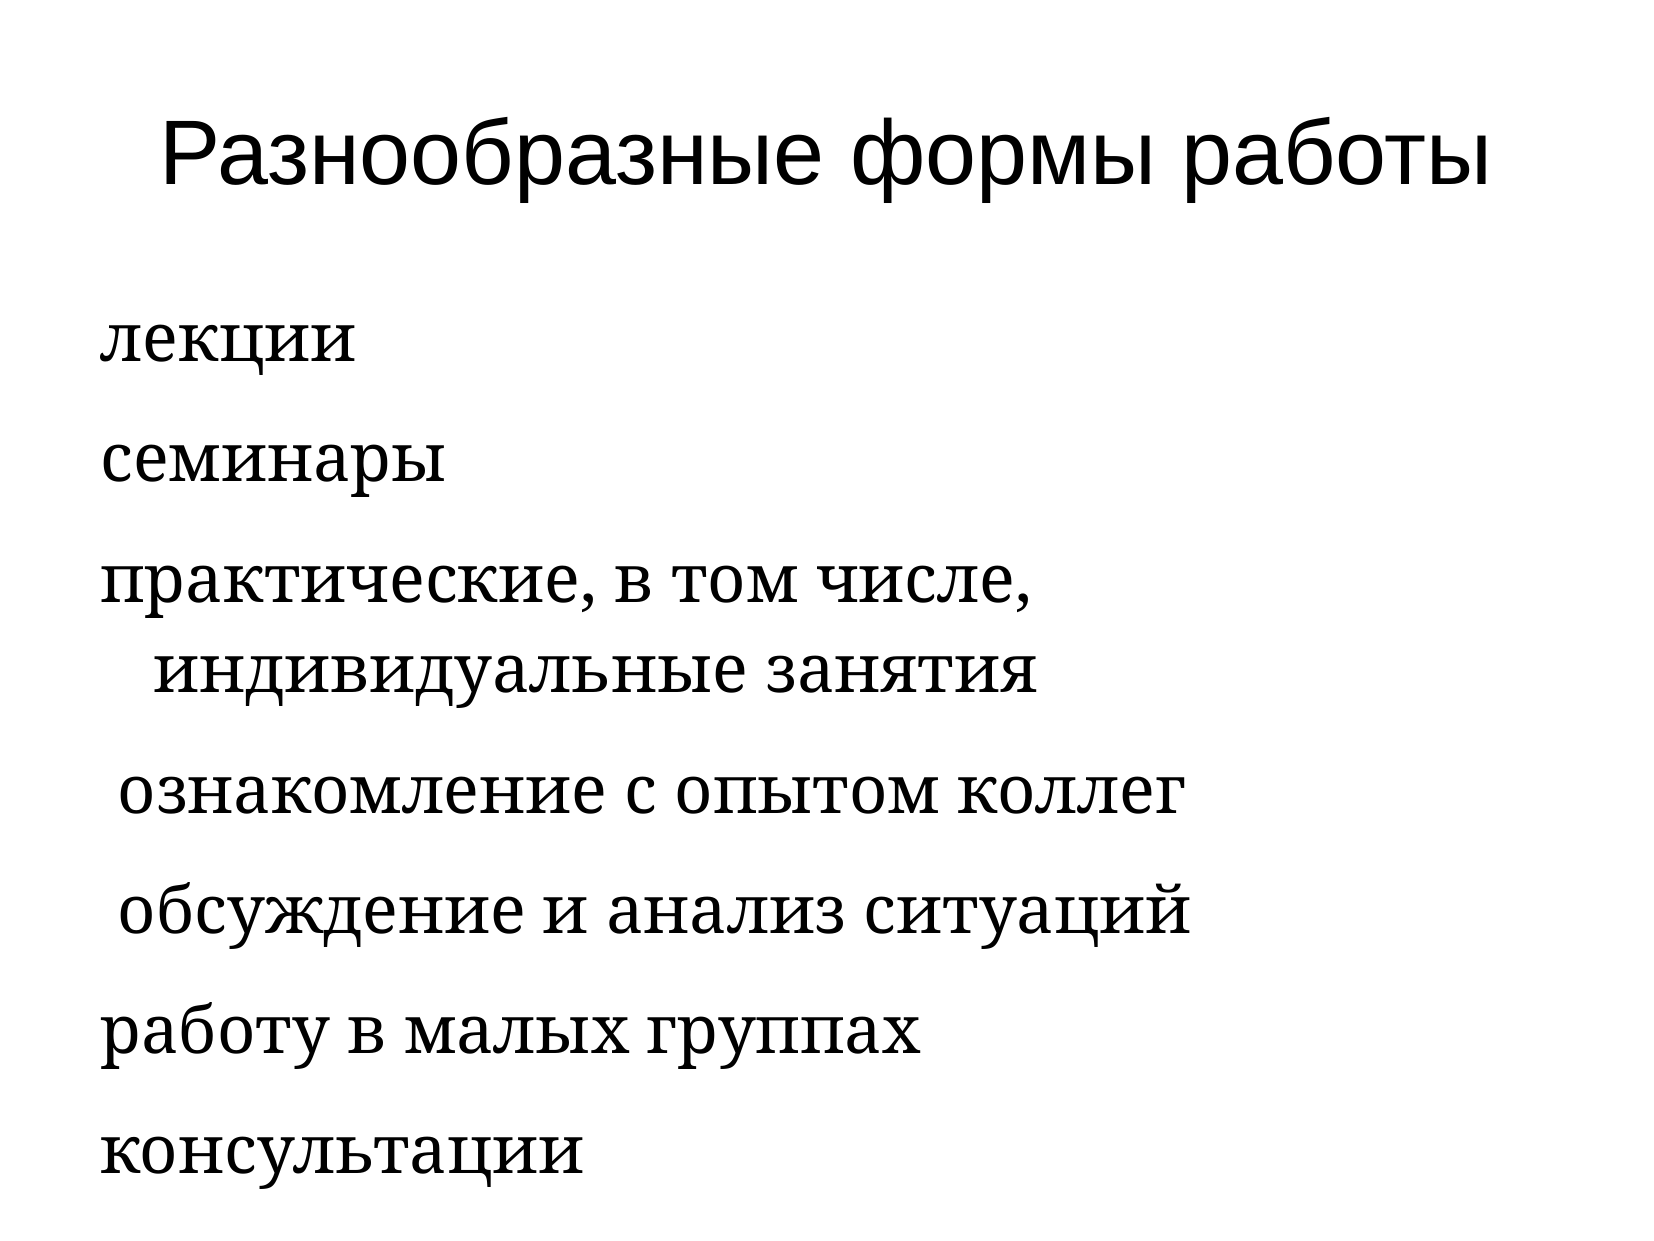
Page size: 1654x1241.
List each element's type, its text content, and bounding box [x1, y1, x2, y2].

list лекции семинары практические, в том числе, индивидуальные занятия ознакомление с опытом коллег обсуждение и анализ ситуаций работу в малых группах консультации элементы дистанционного обучения [82, 290, 1571, 1222]
title Разнообразные формы работы [82, 56, 1571, 250]
